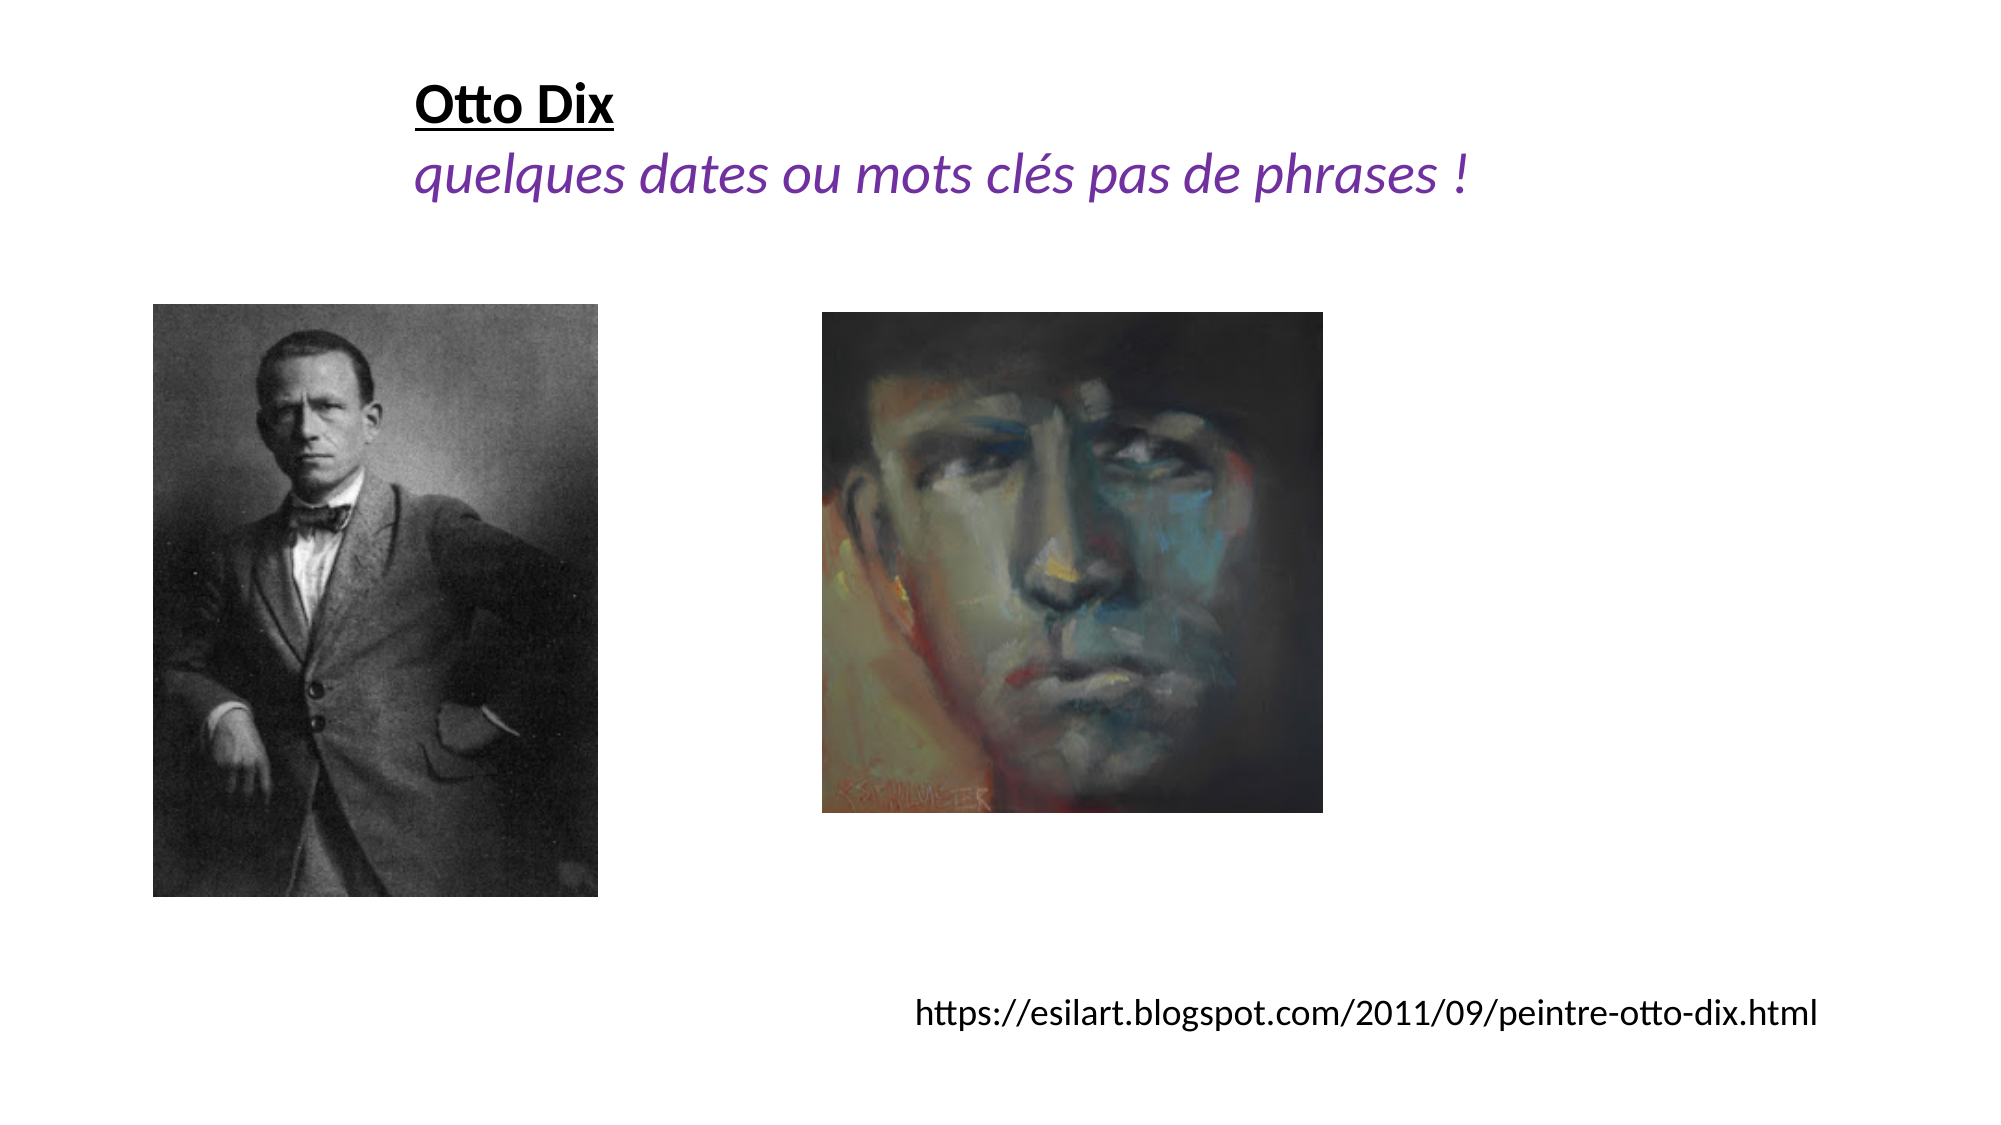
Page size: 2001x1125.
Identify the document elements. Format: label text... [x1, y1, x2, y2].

text_box https://esilart.blogspot.com/2011/09/peintre-otto-dix.html [900, 981, 1834, 1041]
text_box Otto Dix quelques dates ou mots clés pas de phrases ! [400, 58, 1593, 215]
picture [822, 312, 1323, 813]
picture [153, 304, 598, 897]
